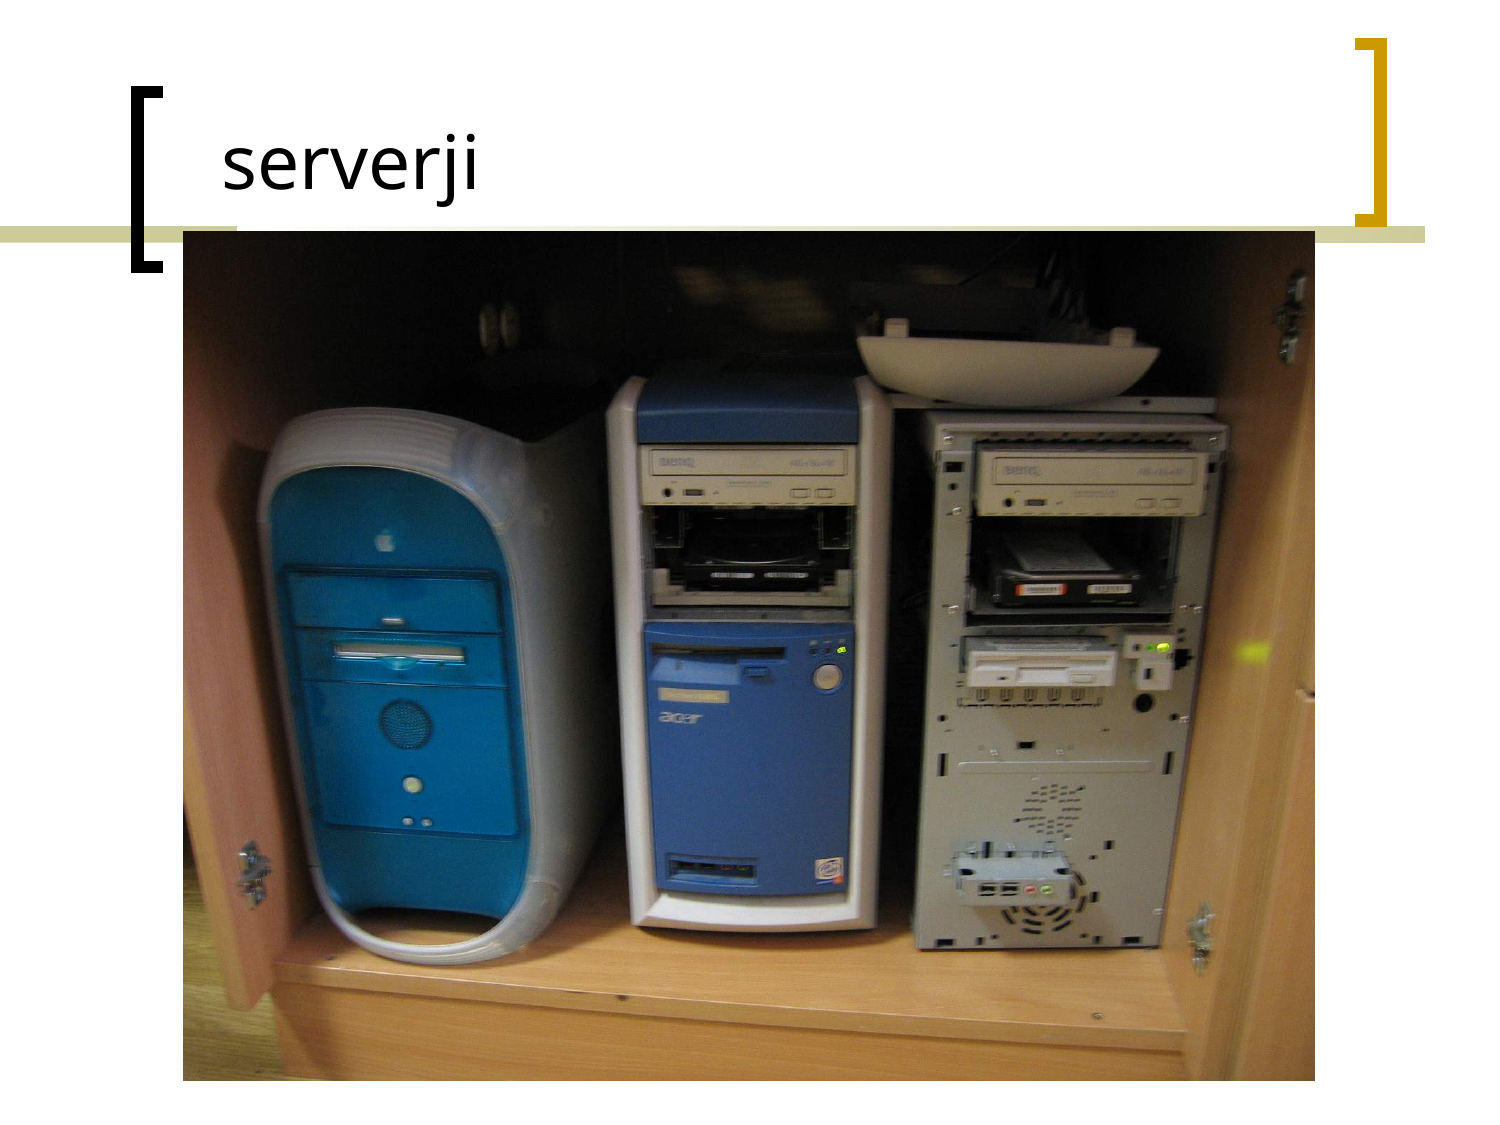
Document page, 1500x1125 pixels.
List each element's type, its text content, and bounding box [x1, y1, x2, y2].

title serverji [206, 90, 928, 213]
picture [183, 231, 1315, 1081]
